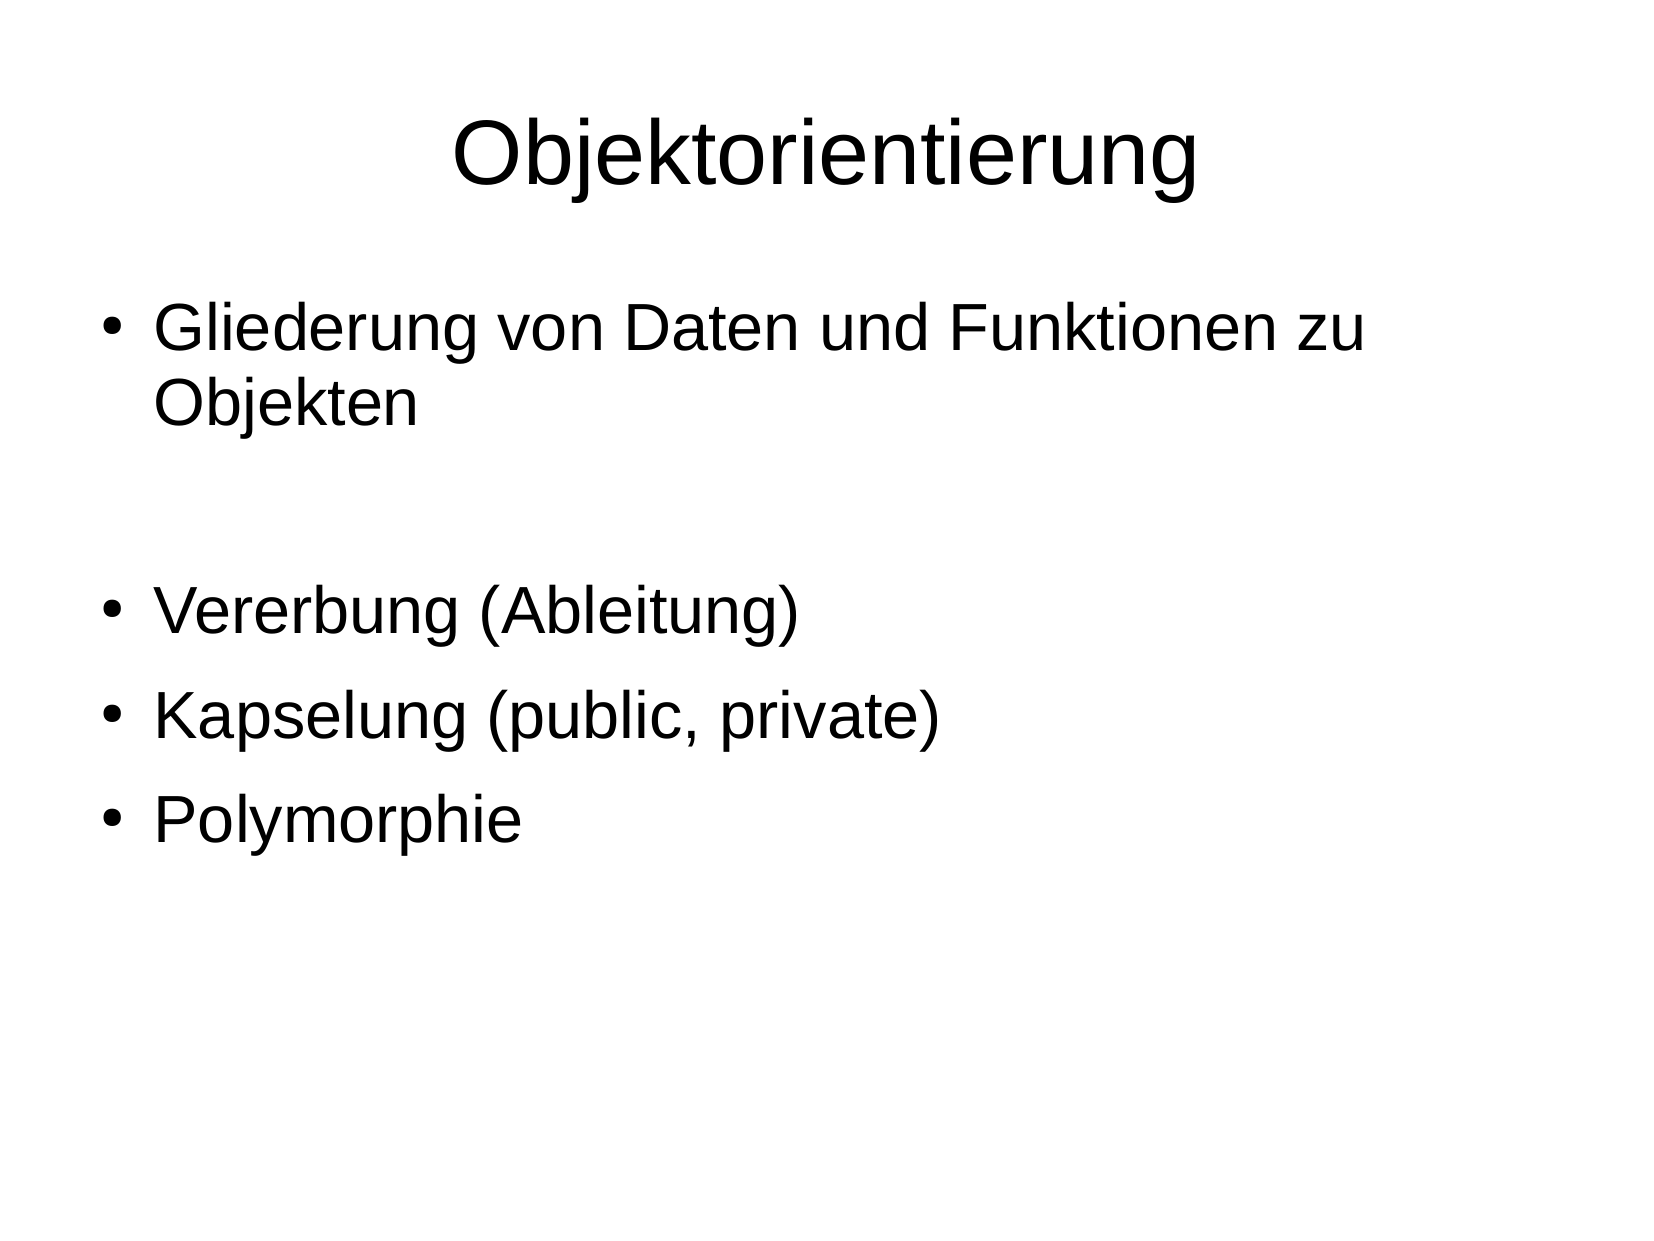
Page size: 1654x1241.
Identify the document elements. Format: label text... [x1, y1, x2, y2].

title Objektorientierung [82, 49, 1571, 257]
list Gliederung von Daten und Funktionen zu Objekten Vererbung (Ableitung) Kapselung (public, private) Polymorphie [82, 290, 1571, 1109]
